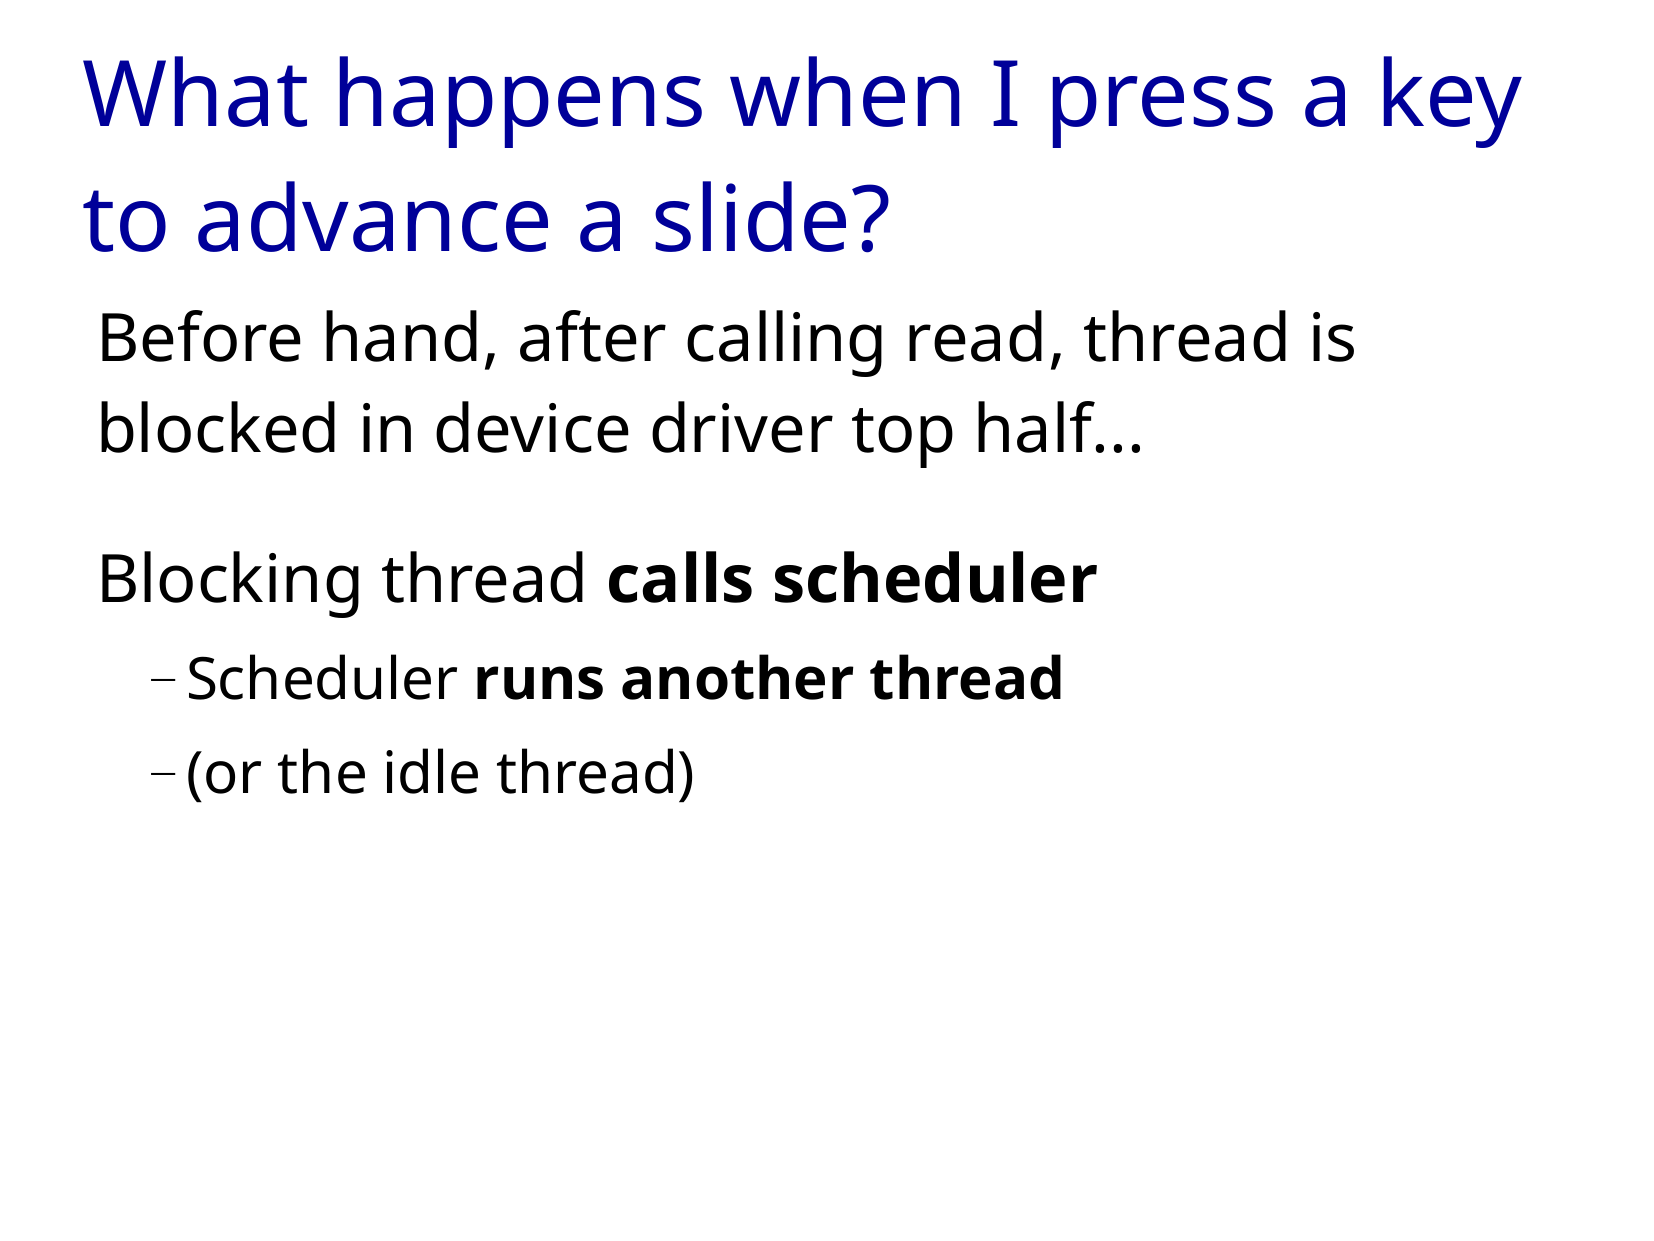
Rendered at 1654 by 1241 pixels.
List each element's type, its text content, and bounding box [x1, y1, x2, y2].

title What happens when I press a key to advance a slide? [82, 49, 1571, 257]
list Before hand, after calling read, thread is blocked in device driver top half... Blocking thread calls scheduler Scheduler runs another thread (or the idle thread) [60, 290, 1571, 1096]
